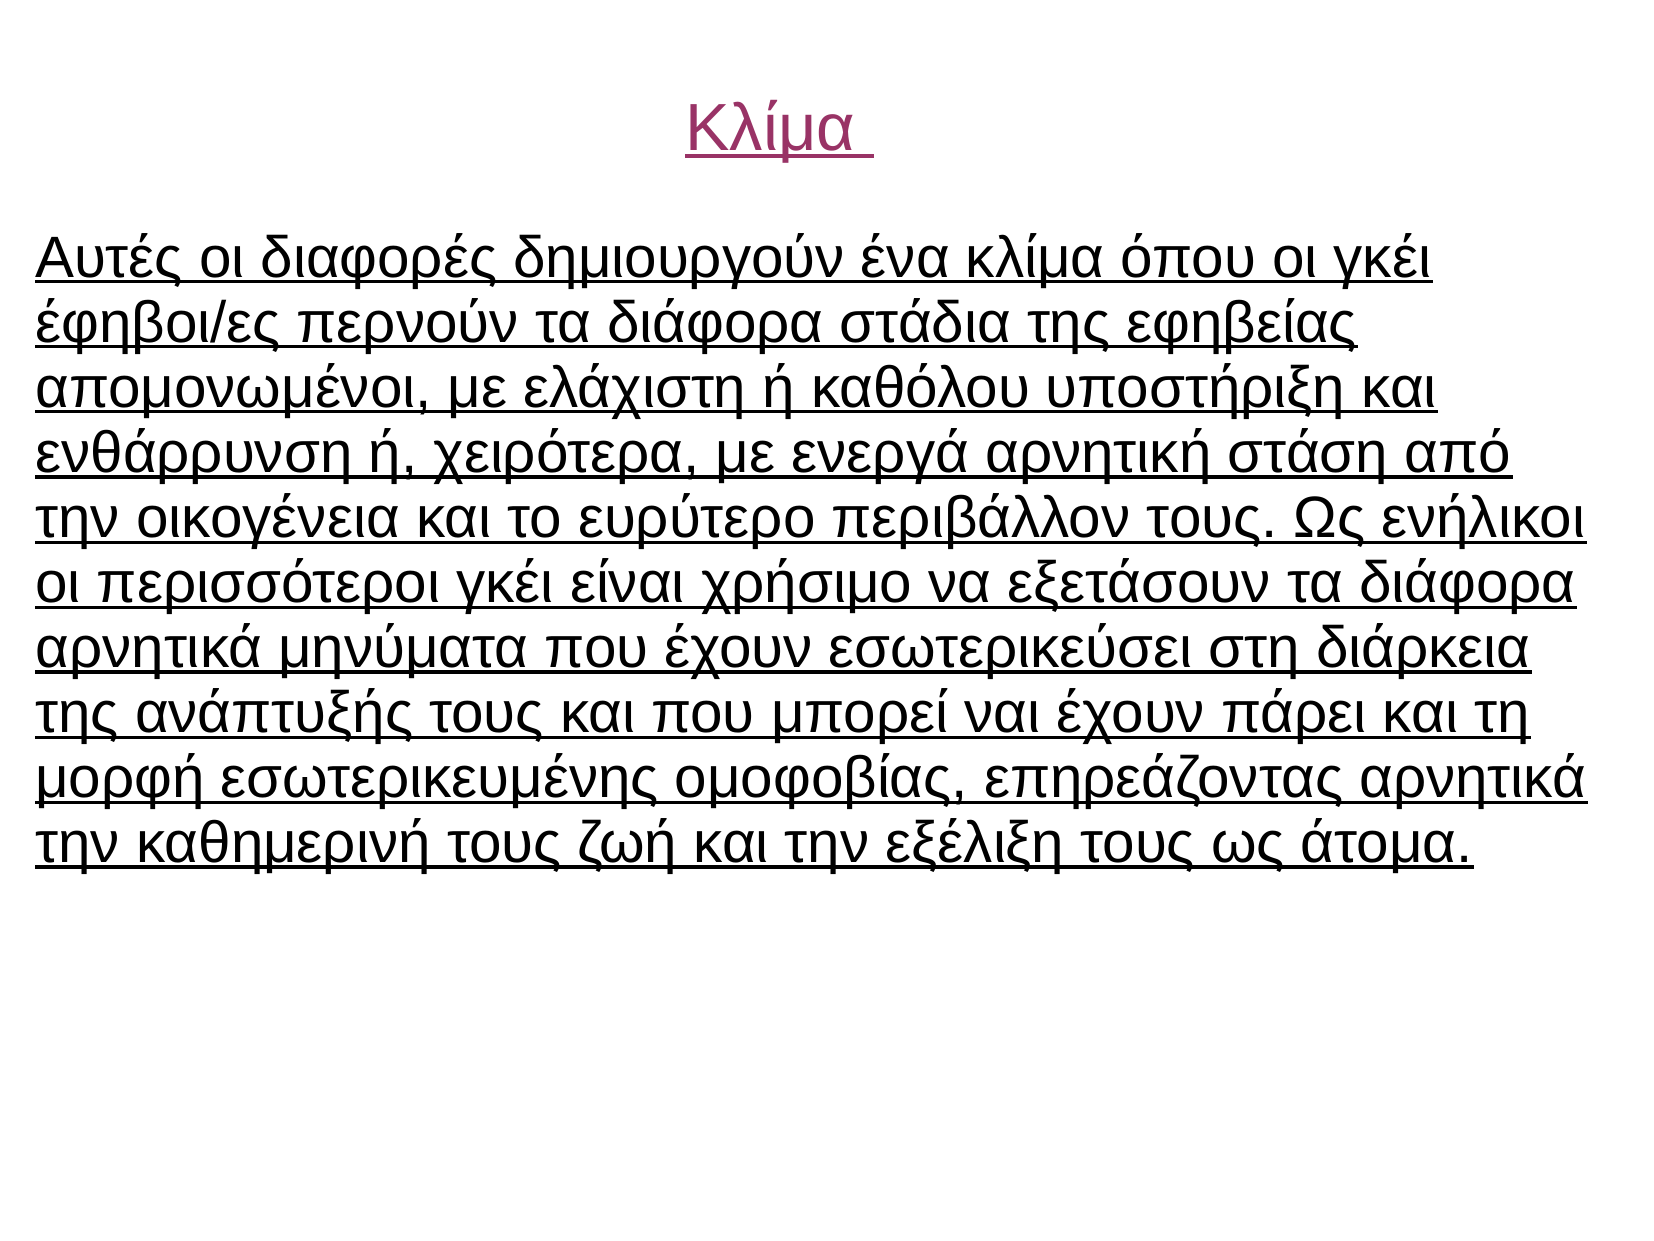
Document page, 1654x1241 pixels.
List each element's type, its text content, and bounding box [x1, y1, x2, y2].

title Κλίμα [35, 23, 1524, 224]
list Αυτές οι διαφορές δημιουργούν ένα κλίμα όπου οι γκέι έφηβοι/ες περνούν τα διάφορα στάδια της εφηβείας απομονωμένοι, με ελάχιστη ή καθόλου υποστήριξη και ενθάρρυνση ή, χειρότερα, με ενεργά αρνητική στάση από την οικογένεια και το ευρύτερο περιβάλλον τους. Ως ενήλικοι οι περισσότεροι γκέι είναι χρήσιμο να εξετάσουν τα διάφορα αρνητικά μηνύματα που έχουν εσωτερικεύσει στη διάρκεια της ανάπτυξής τους και που μπορεί ναι έχουν πάρει και τη μορφή εσωτερικευμένης ομοφοβίας, επηρεάζοντας αρνητικά την καθημερινή τους ζωή και την εξέλιξη τους ως άτομα. [35, 224, 1607, 1217]
